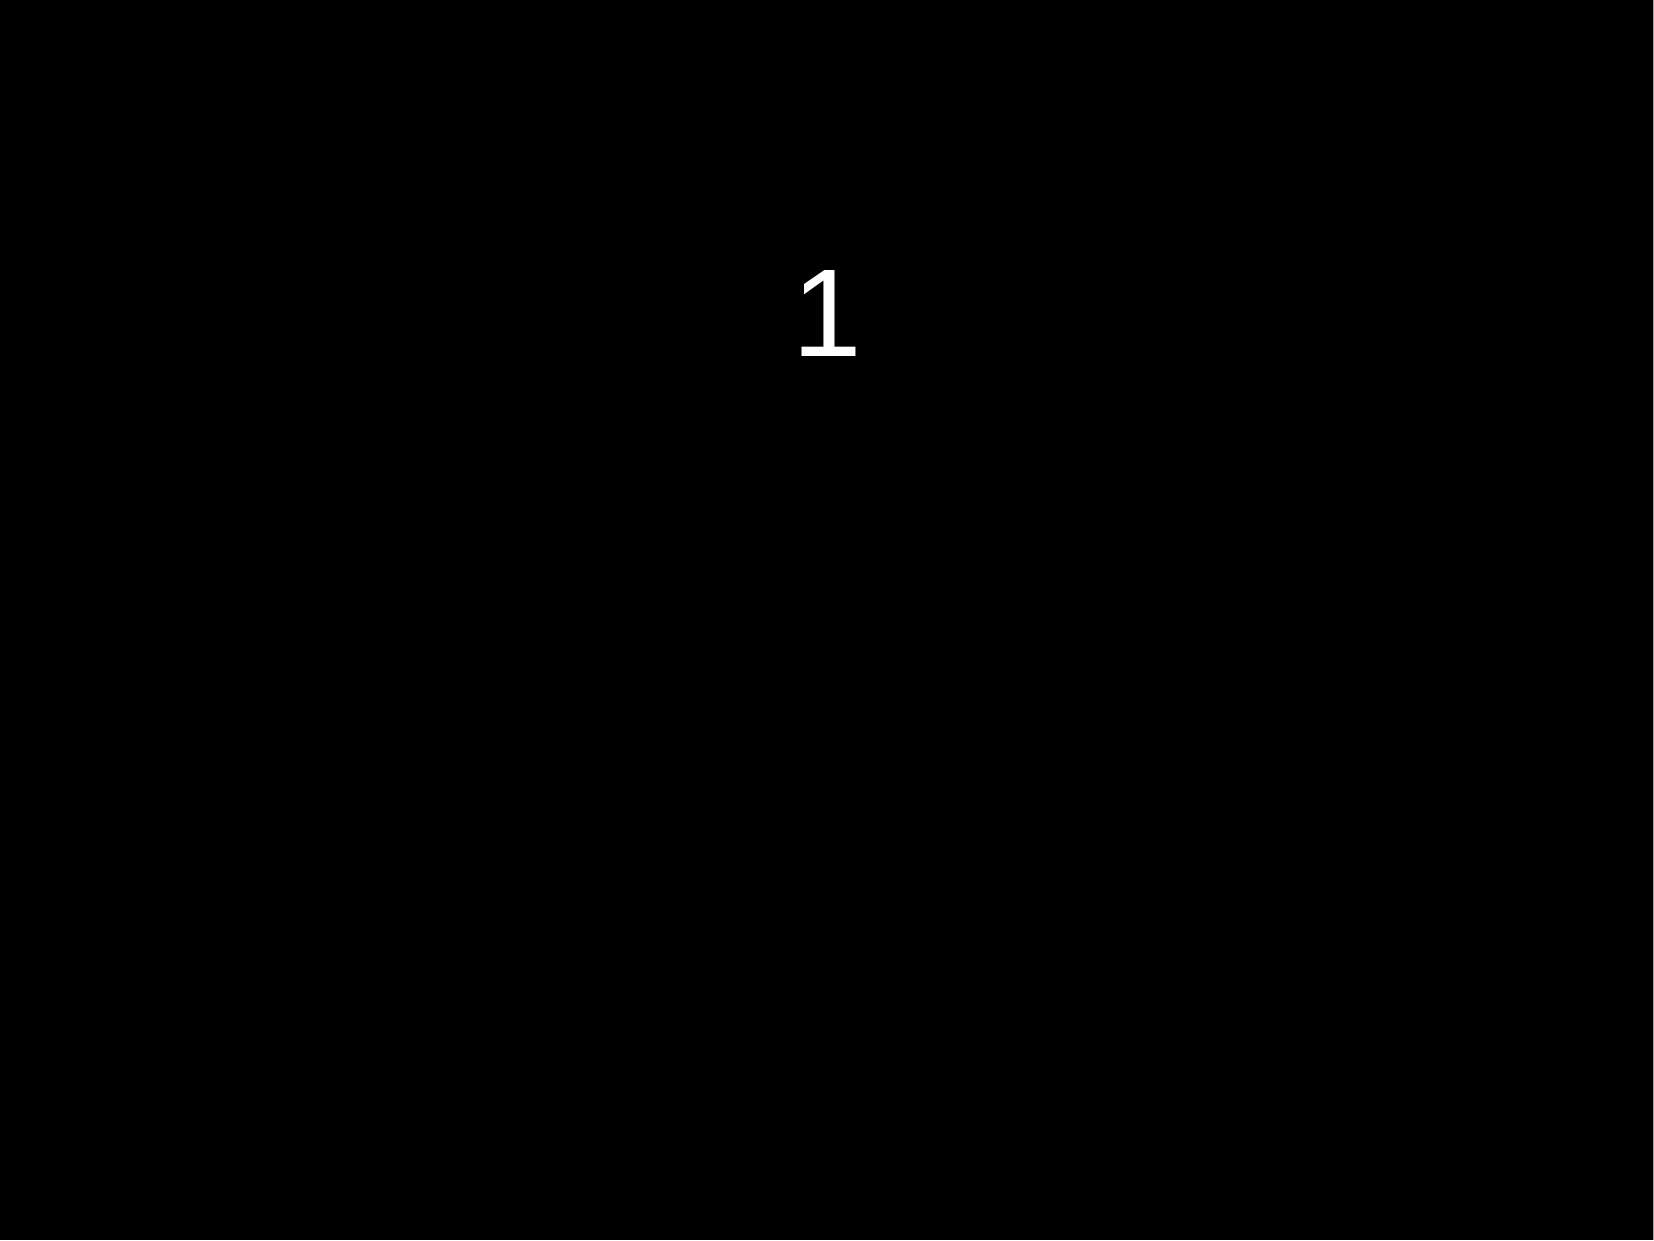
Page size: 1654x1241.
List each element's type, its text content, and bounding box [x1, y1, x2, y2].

text_box 1 [0, 236, 1654, 391]
